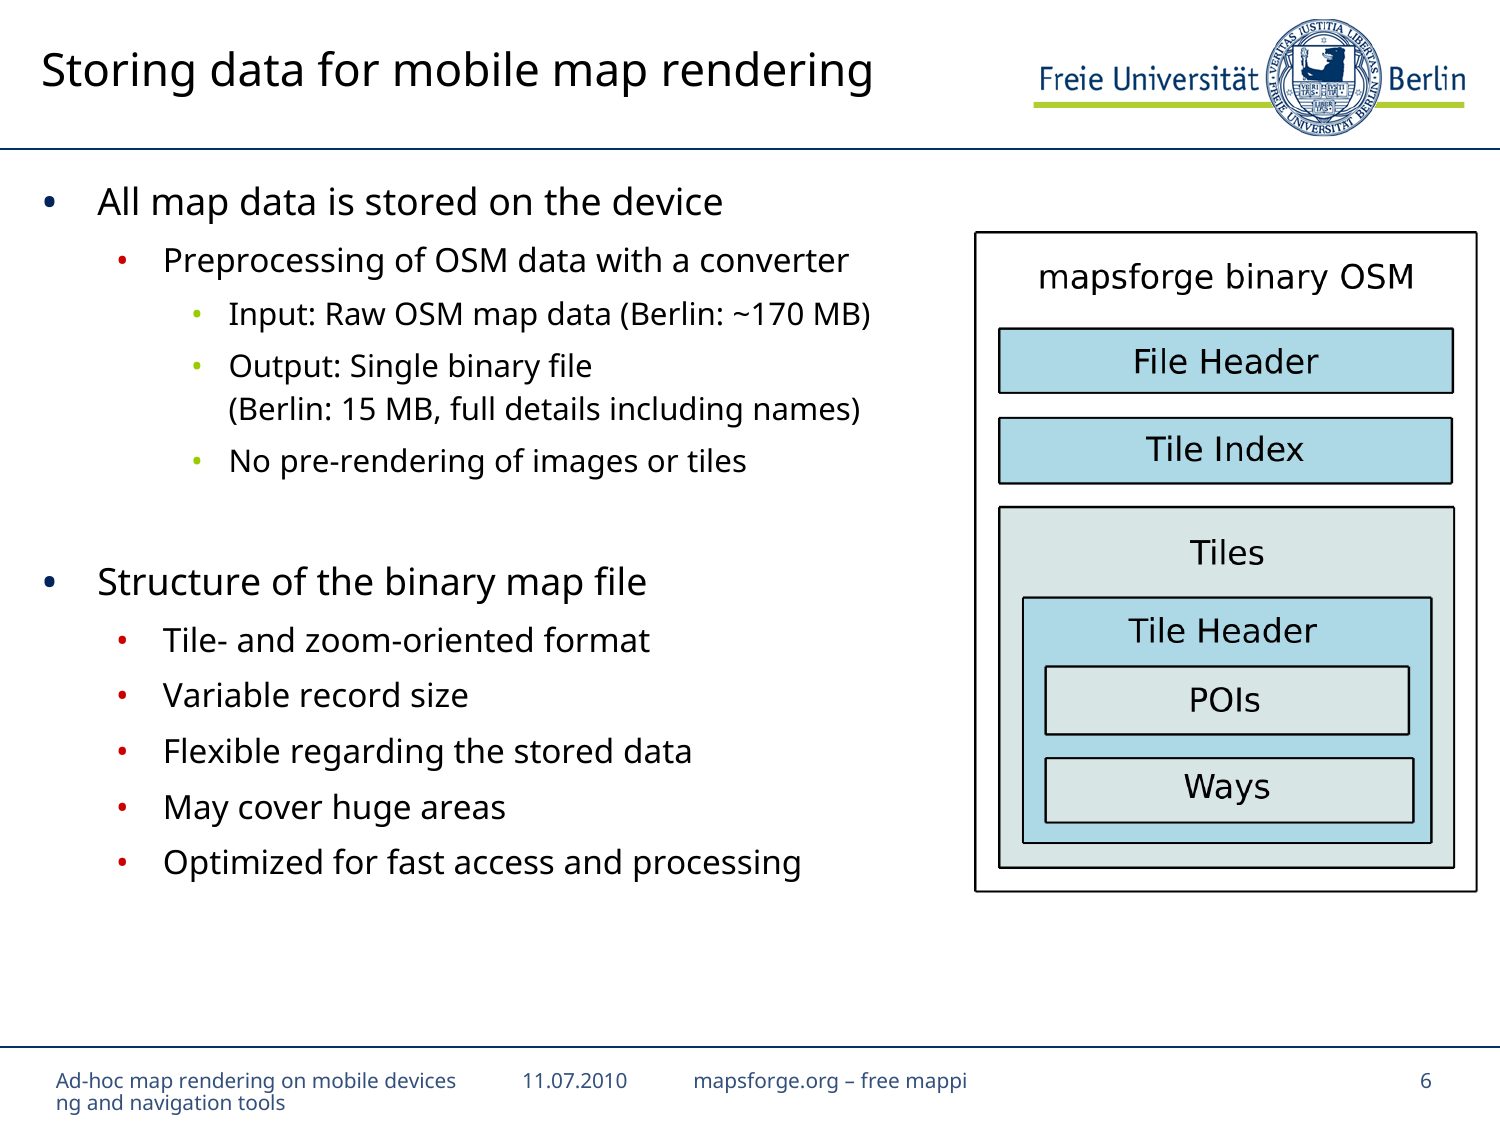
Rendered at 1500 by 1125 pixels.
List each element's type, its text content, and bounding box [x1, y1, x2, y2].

picture [1033, 19, 1470, 137]
list All map data is stored on the device Preprocessing of OSM data with a converter Input: Raw OSM map data (Berlin: ~170 MB) Output: Single binary file (Berlin: 15 MB, full details including names) No pre-rendering of images or tiles Structure of the binary map file Tile- and zoom-oriented format Variable record size Flexible regarding the stored data May cover huge areas Optimized for fast access and processing [41, 175, 1447, 919]
title Storing data for mobile map rendering [41, 0, 1016, 138]
picture [974, 231, 1478, 894]
